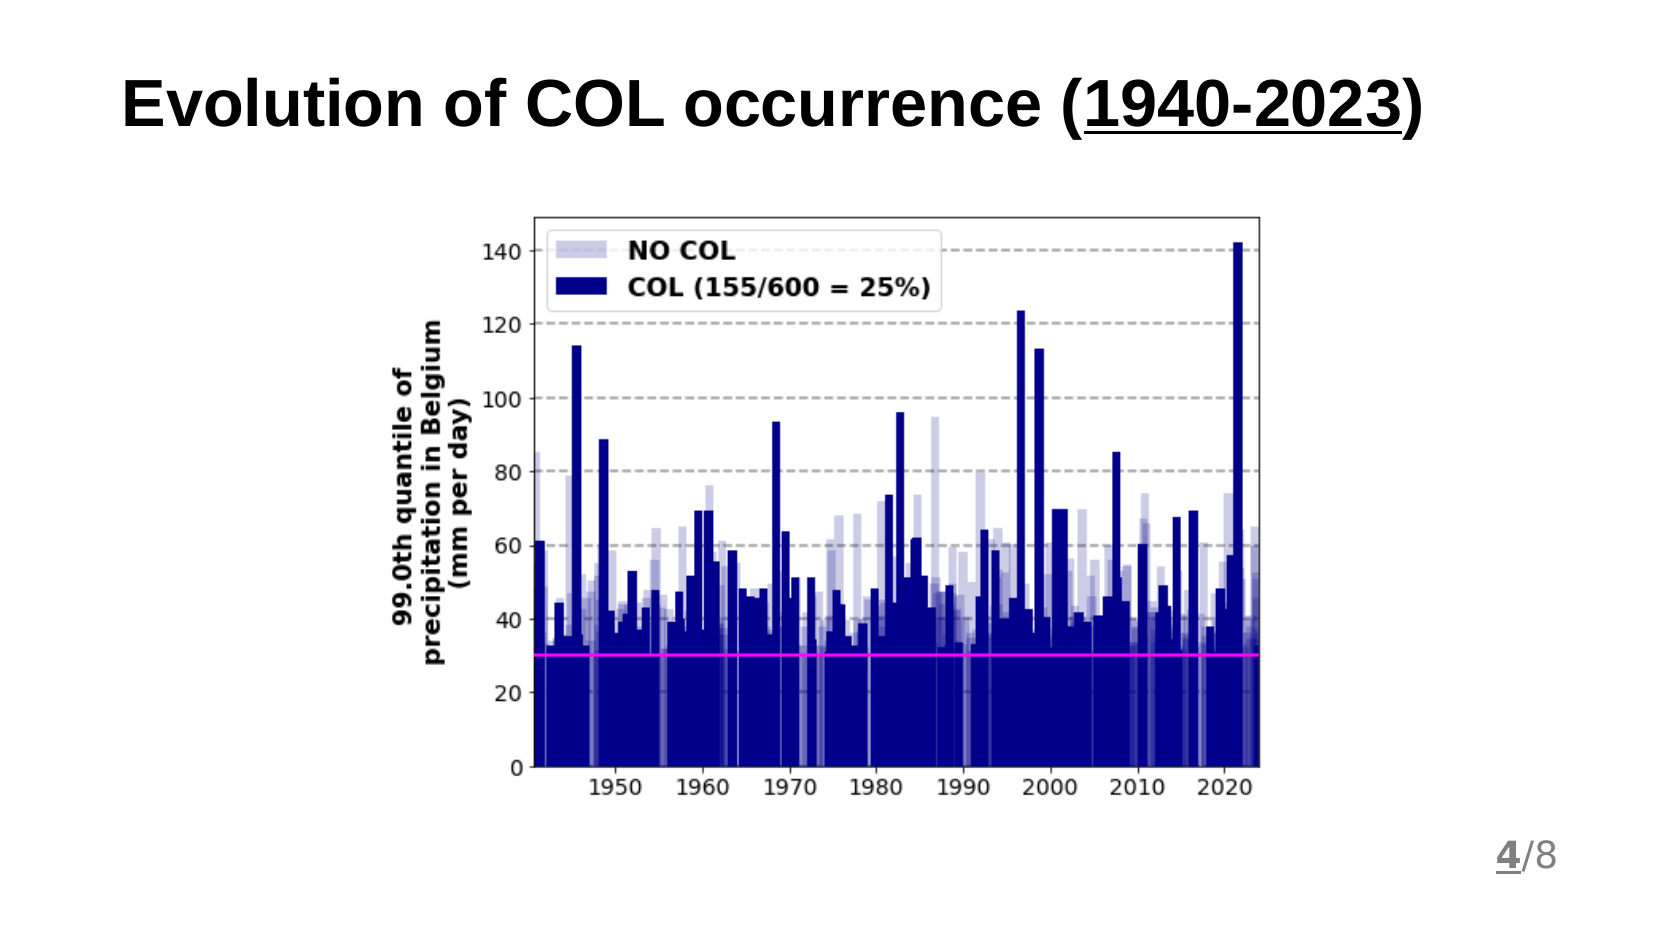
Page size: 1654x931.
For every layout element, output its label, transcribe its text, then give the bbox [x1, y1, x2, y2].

text_box 4/8 [1480, 826, 1595, 897]
text_box Evolution of COL occurrence (1940-2023) [107, 59, 1477, 224]
picture [383, 206, 1270, 811]
